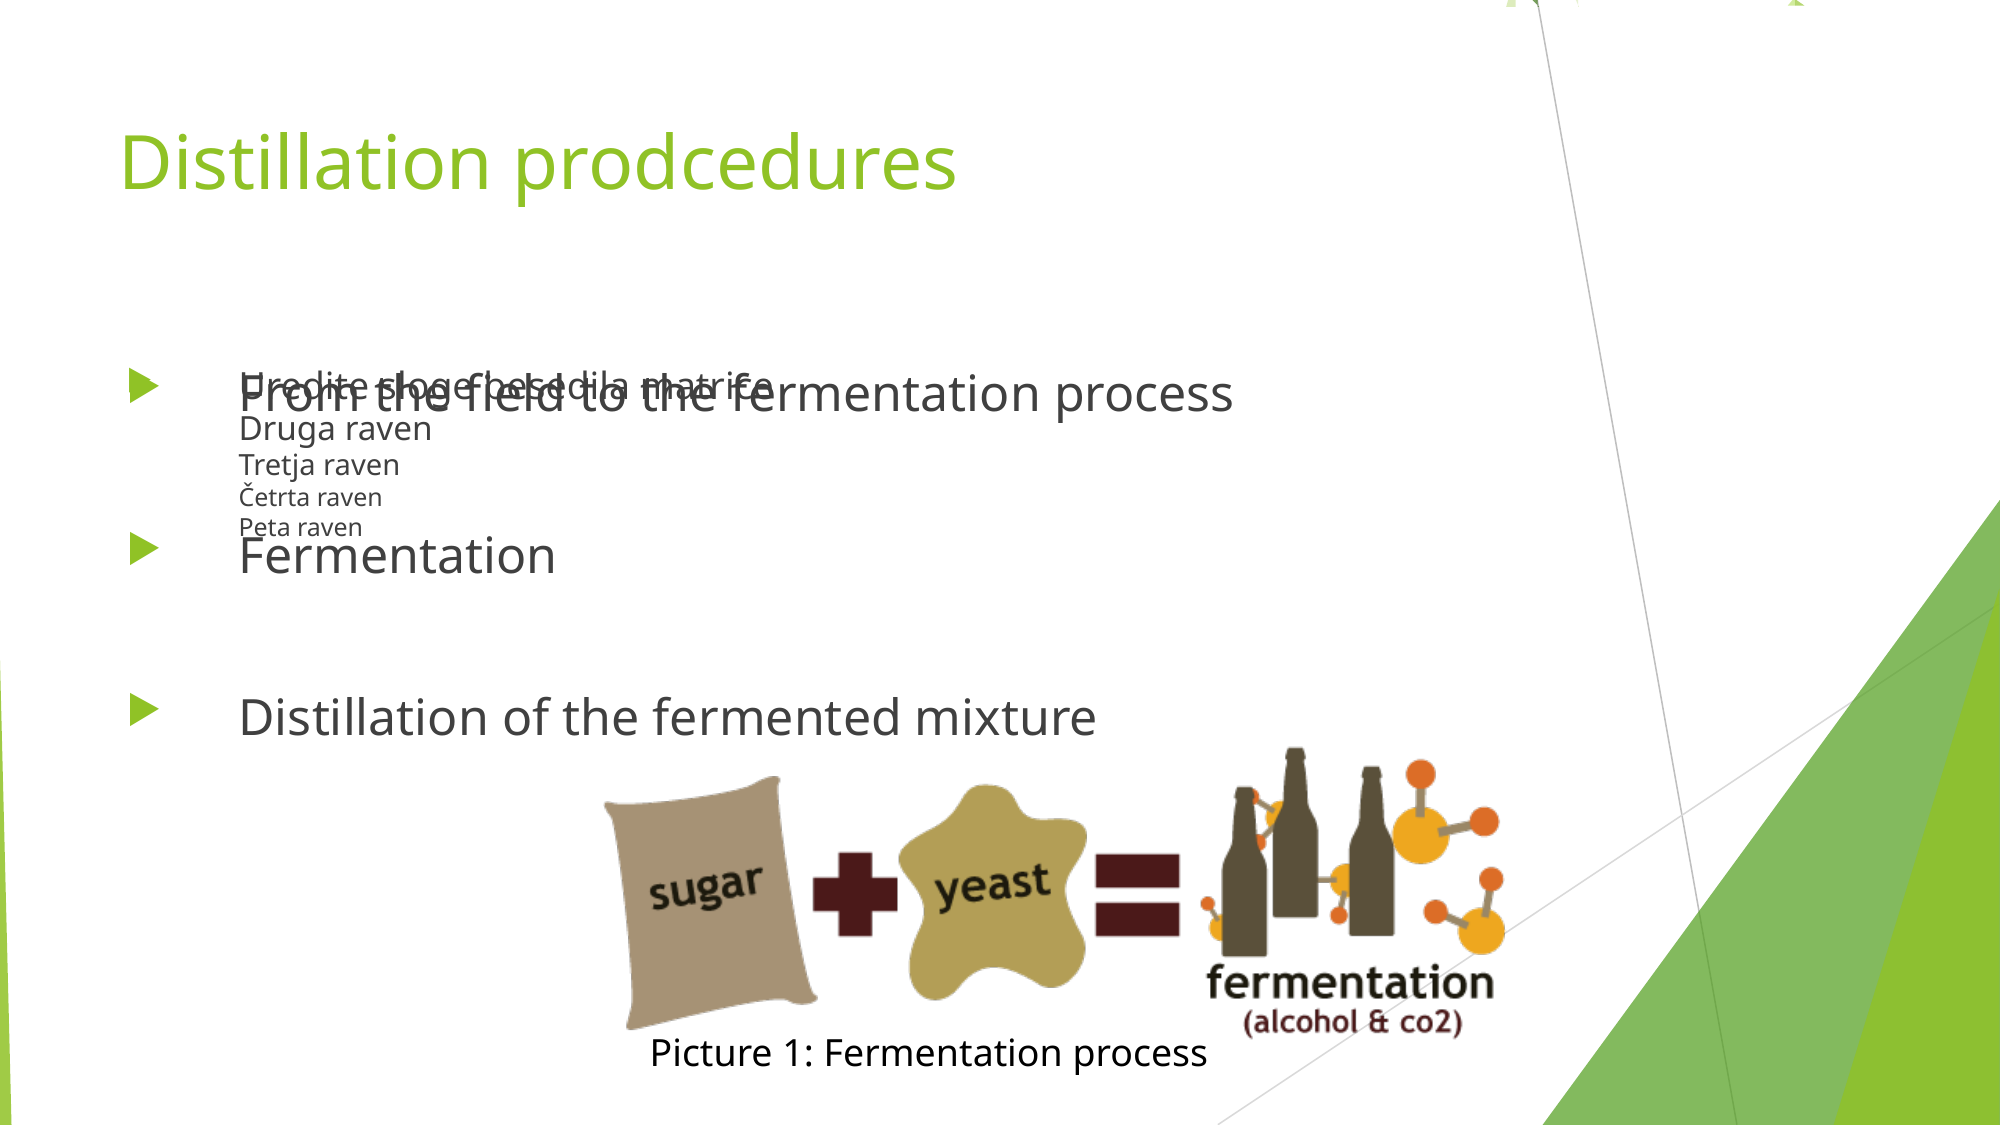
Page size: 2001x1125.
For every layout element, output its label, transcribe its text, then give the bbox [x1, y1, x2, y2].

title Distillation prodcedures [111, 99, 1522, 317]
text_box Picture 1: Fermentation process [634, 1021, 1478, 1082]
text_box From the field to the fermentation process Fermentation Distillation of the fermented mixture [111, 354, 1522, 992]
picture [591, 739, 1522, 1052]
